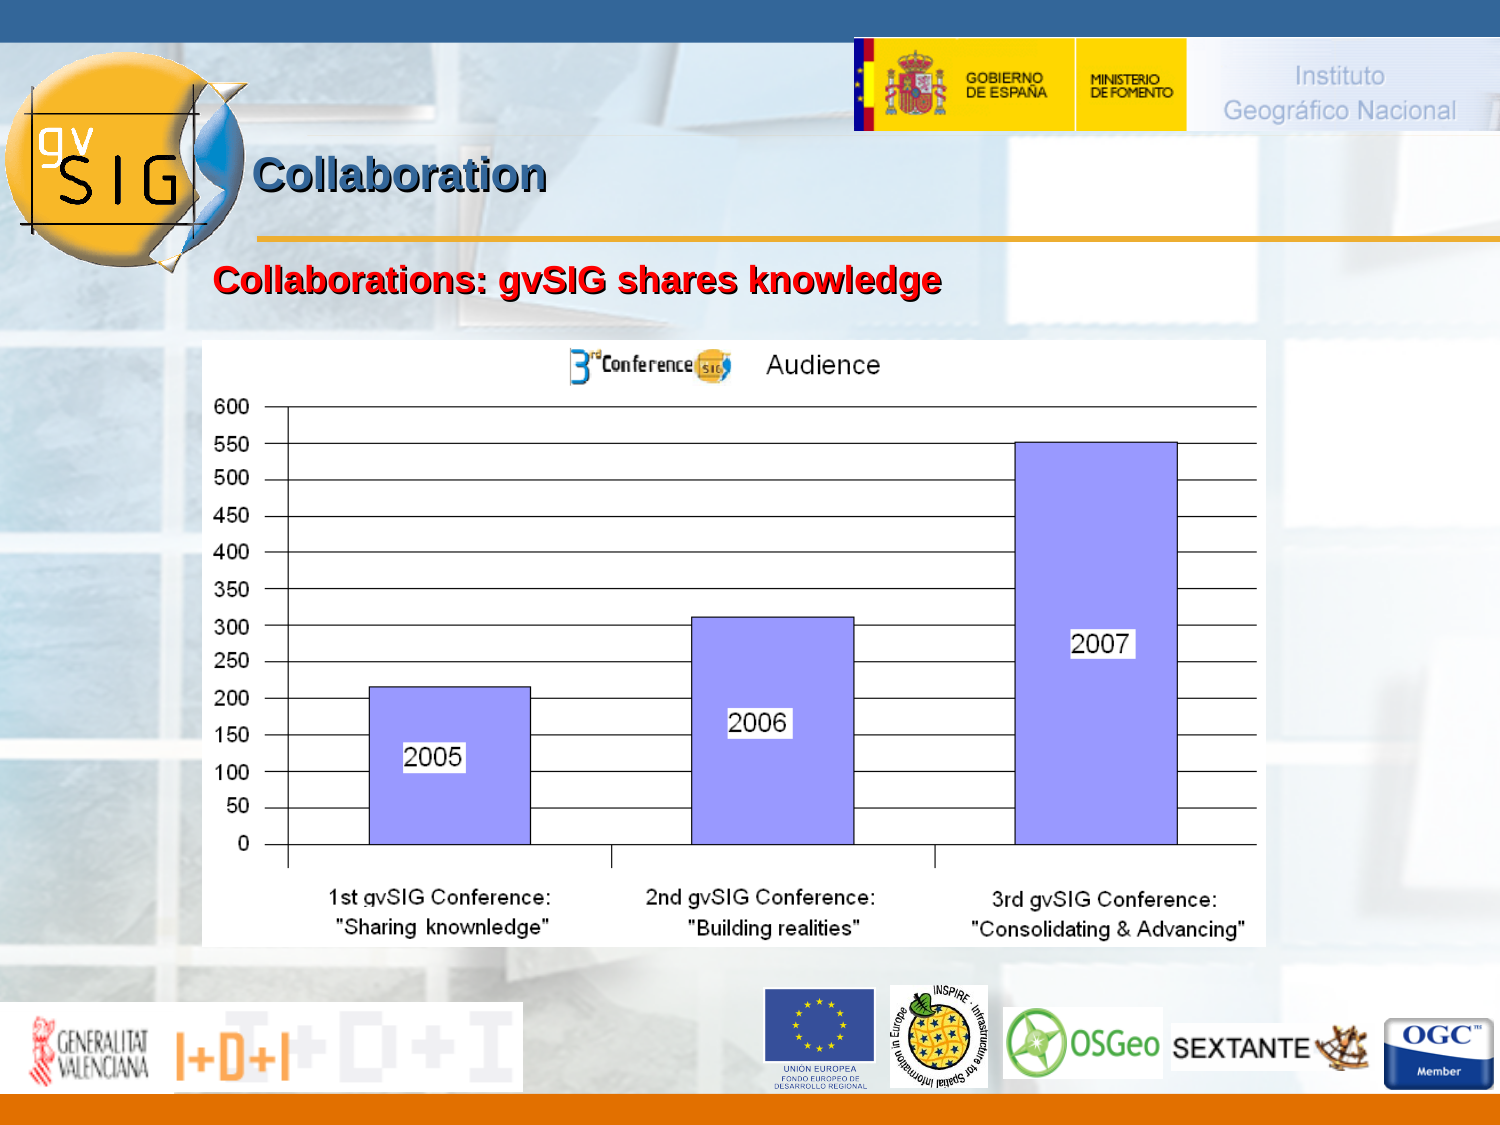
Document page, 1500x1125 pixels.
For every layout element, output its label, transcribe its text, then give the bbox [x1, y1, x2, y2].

text_box Collaborations: gvSIG shares knowledge [197, 253, 1235, 314]
picture [0, 1002, 523, 1094]
picture [890, 985, 988, 1088]
picture [1384, 1018, 1494, 1090]
text_box Collaboration [236, 142, 1500, 211]
picture [0, 49, 250, 276]
picture [854, 37, 1500, 131]
picture [1003, 1007, 1163, 1079]
picture [202, 340, 1266, 947]
picture [763, 987, 876, 1089]
picture [1171, 1023, 1375, 1071]
